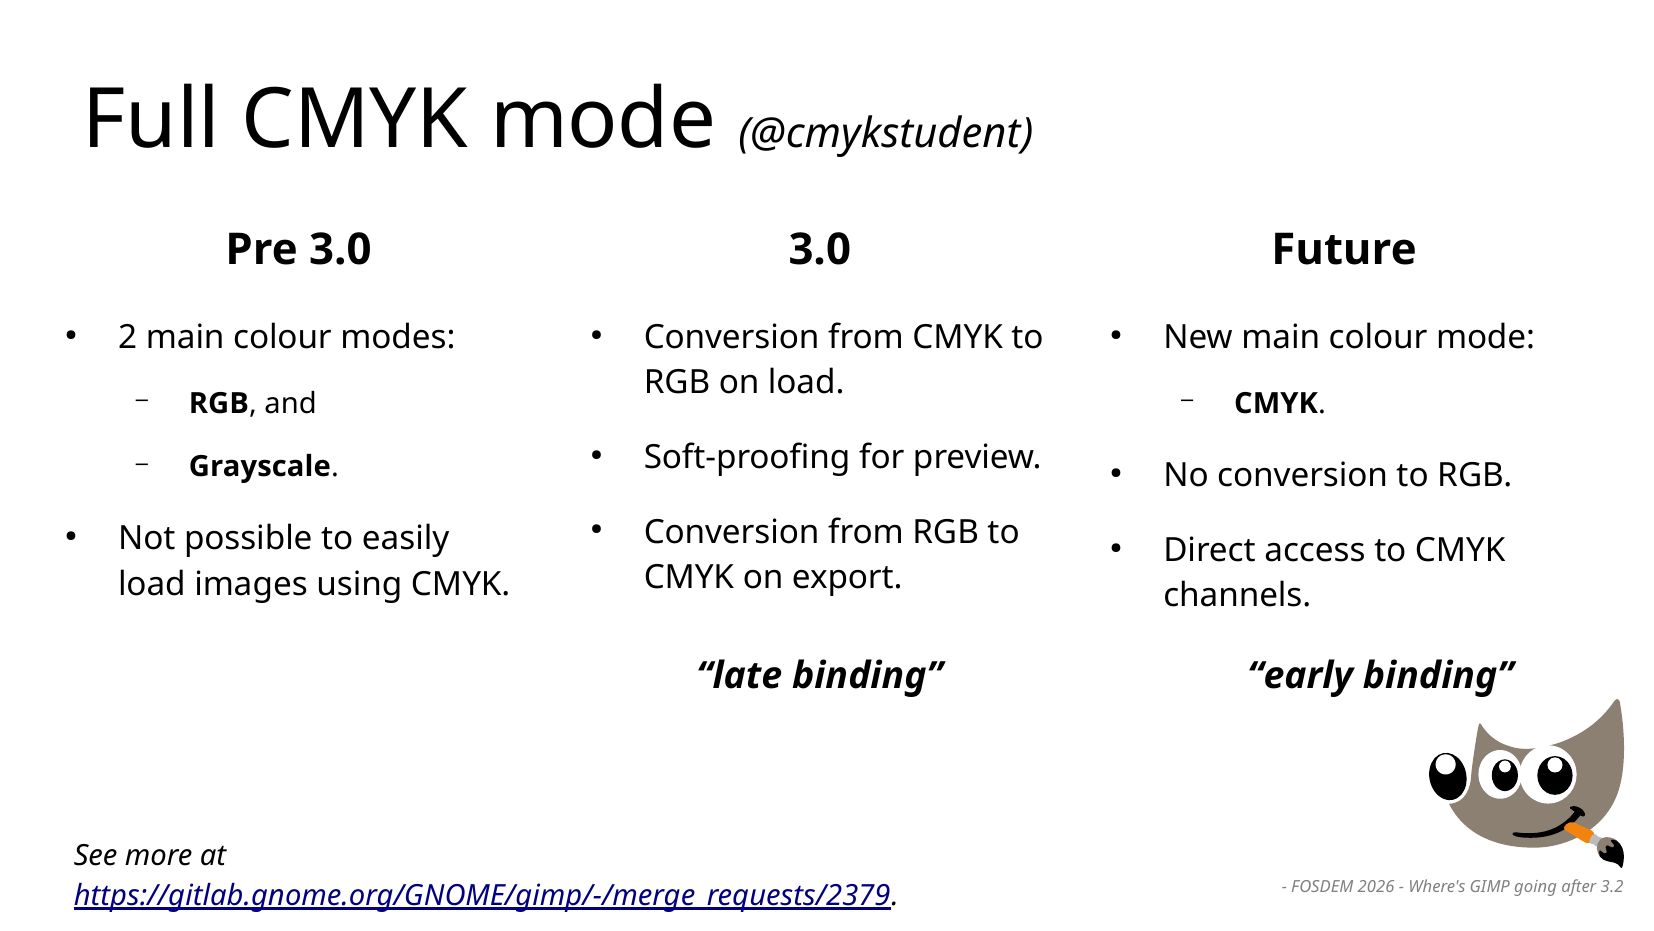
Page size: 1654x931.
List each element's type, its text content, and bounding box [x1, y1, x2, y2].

text_box 3.0 [568, 210, 1072, 285]
text_box “early binding” [1129, 641, 1633, 715]
list Conversion from CMYK to RGB on load. Soft-proofing for preview. Conversion from RGB to CMYK on export. [572, 312, 1076, 638]
text_box “late binding” [568, 641, 1072, 715]
text_box See more at https://gitlab.gnome.org/GNOME/gimp/-/merge_requests/2379. [59, 826, 1063, 908]
list 2 main colour modes: RGB, and Grayscale. Not possible to easily load images using CMYK. [47, 312, 550, 638]
text_box Pre 3.0 [47, 210, 550, 285]
list New main colour mode: CMYK. No conversion to RGB. Direct access to CMYK channels. [1092, 312, 1596, 638]
title Full CMYK mode (@cmykstudent) [82, 37, 1571, 193]
text_box Future [1092, 210, 1596, 285]
